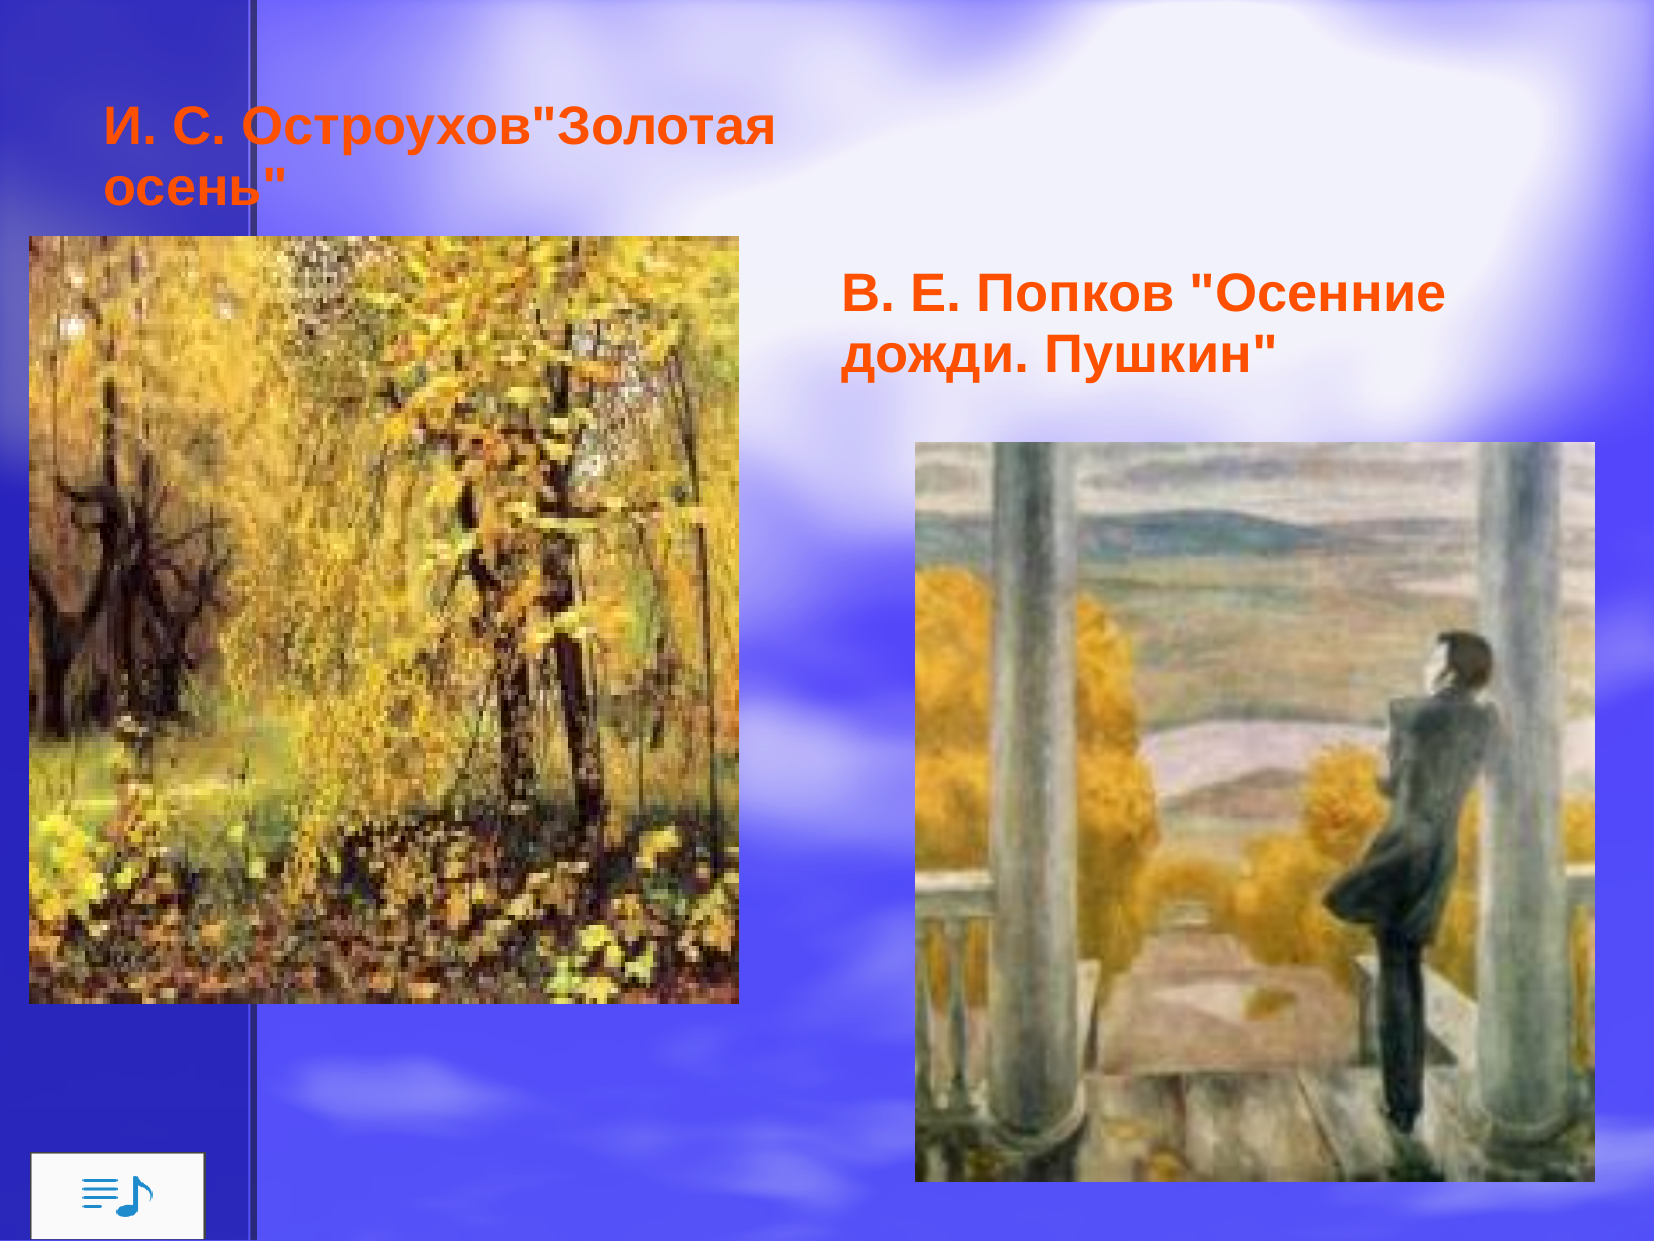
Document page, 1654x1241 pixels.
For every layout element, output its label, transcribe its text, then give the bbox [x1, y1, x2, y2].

picture [915, 442, 1595, 1182]
text_box [29, 1151, 207, 1241]
picture [29, 236, 739, 1004]
text_box В. Е. Попков "Осенние дожди. Пушкин" [826, 255, 1536, 395]
text_box И. С. Остроухов"Золотая осень" [88, 88, 886, 228]
